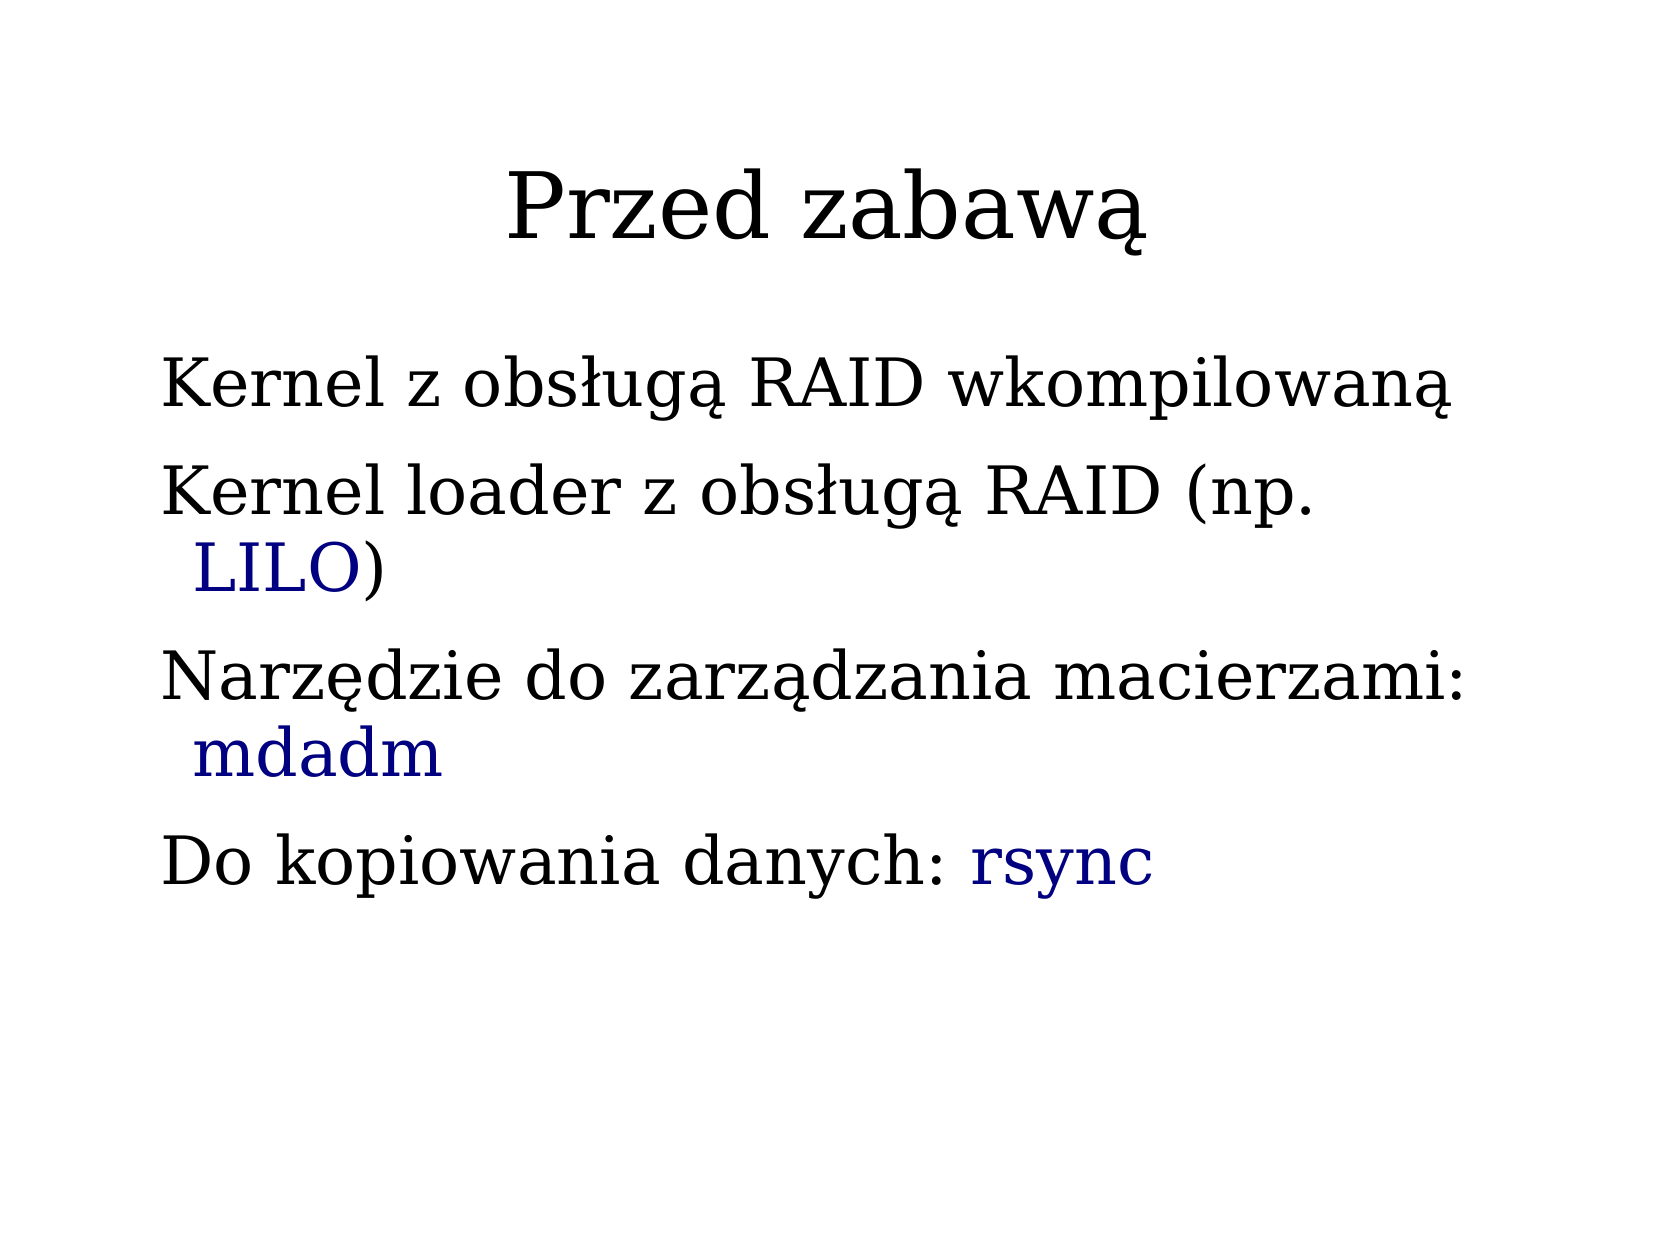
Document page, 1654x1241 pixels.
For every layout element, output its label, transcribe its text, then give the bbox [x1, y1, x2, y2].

title Przed zabawą [121, 102, 1534, 311]
list Kernel z obsługą RAID wkompilowaną Kernel loader z obsługą RAID (np. LILO) Narzędzie do zarządzania macierzami: mdadm Do kopiowania danych: rsync [121, 344, 1534, 1127]
